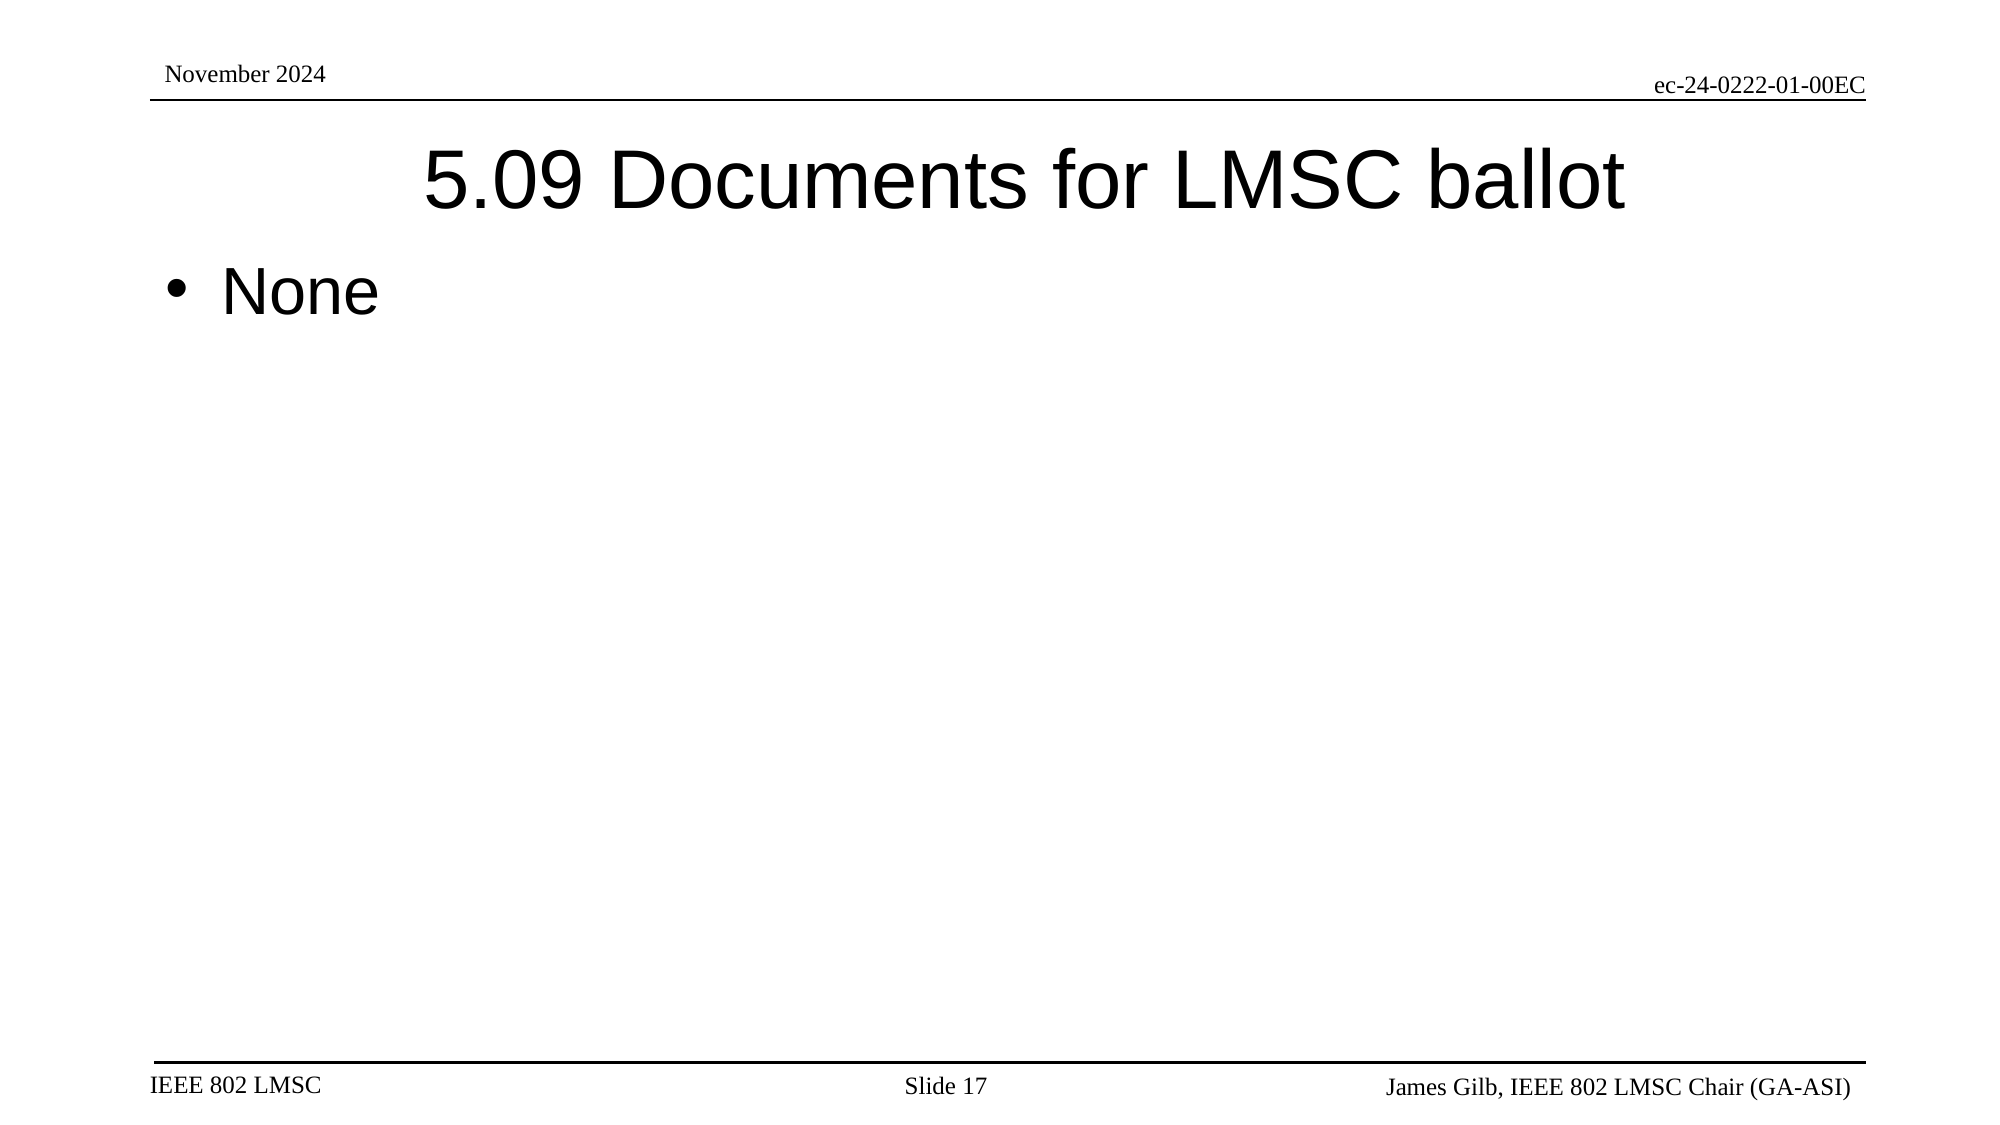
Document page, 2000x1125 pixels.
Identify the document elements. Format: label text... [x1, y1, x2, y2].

list None [149, 239, 1900, 1051]
title 5.09 Documents for LMSC ballot [149, 112, 1900, 238]
